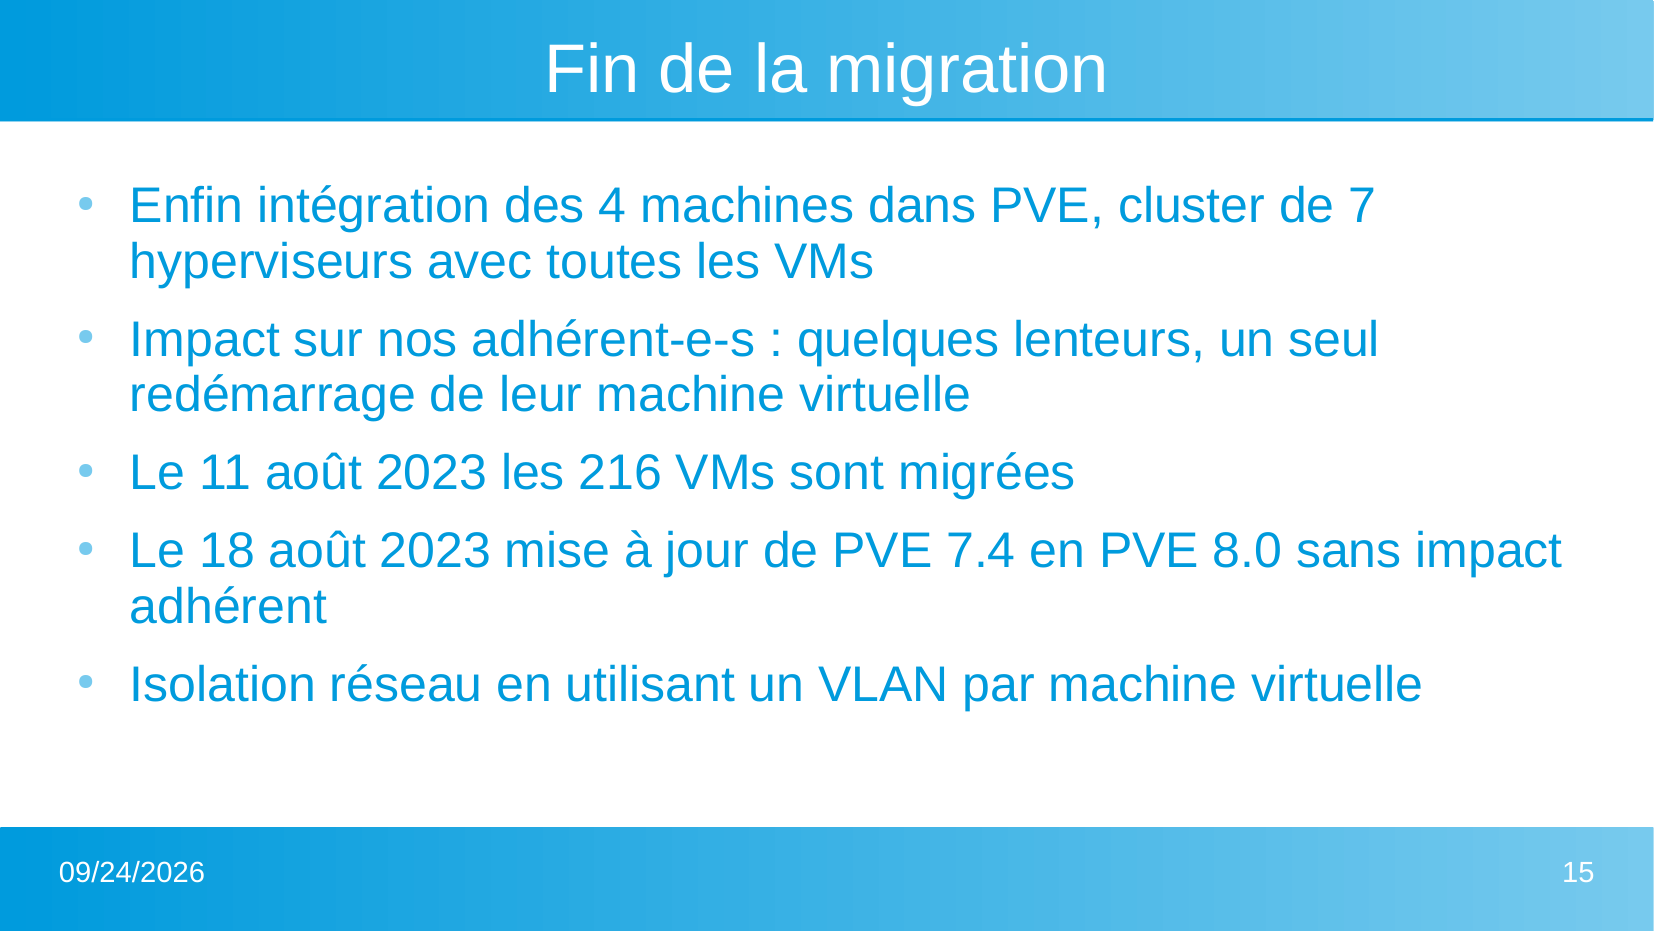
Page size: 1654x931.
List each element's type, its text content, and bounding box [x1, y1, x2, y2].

list Enfin intégration des 4 machines dans PVE, cluster de 7 hyperviseurs avec toutes les VMs Impact sur nos adhérent-e-s : quelques lenteurs, un seul redémarrage de leur machine virtuelle Le 11 août 2023 les 216 VMs sont migrées Le 18 août 2023 mise à jour de PVE 7.4 en PVE 8.0 sans impact adhérent Isolation réseau en utilisant un VLAN par machine virtuelle [59, 177, 1595, 768]
title Fin de la migration [59, 29, 1595, 108]
